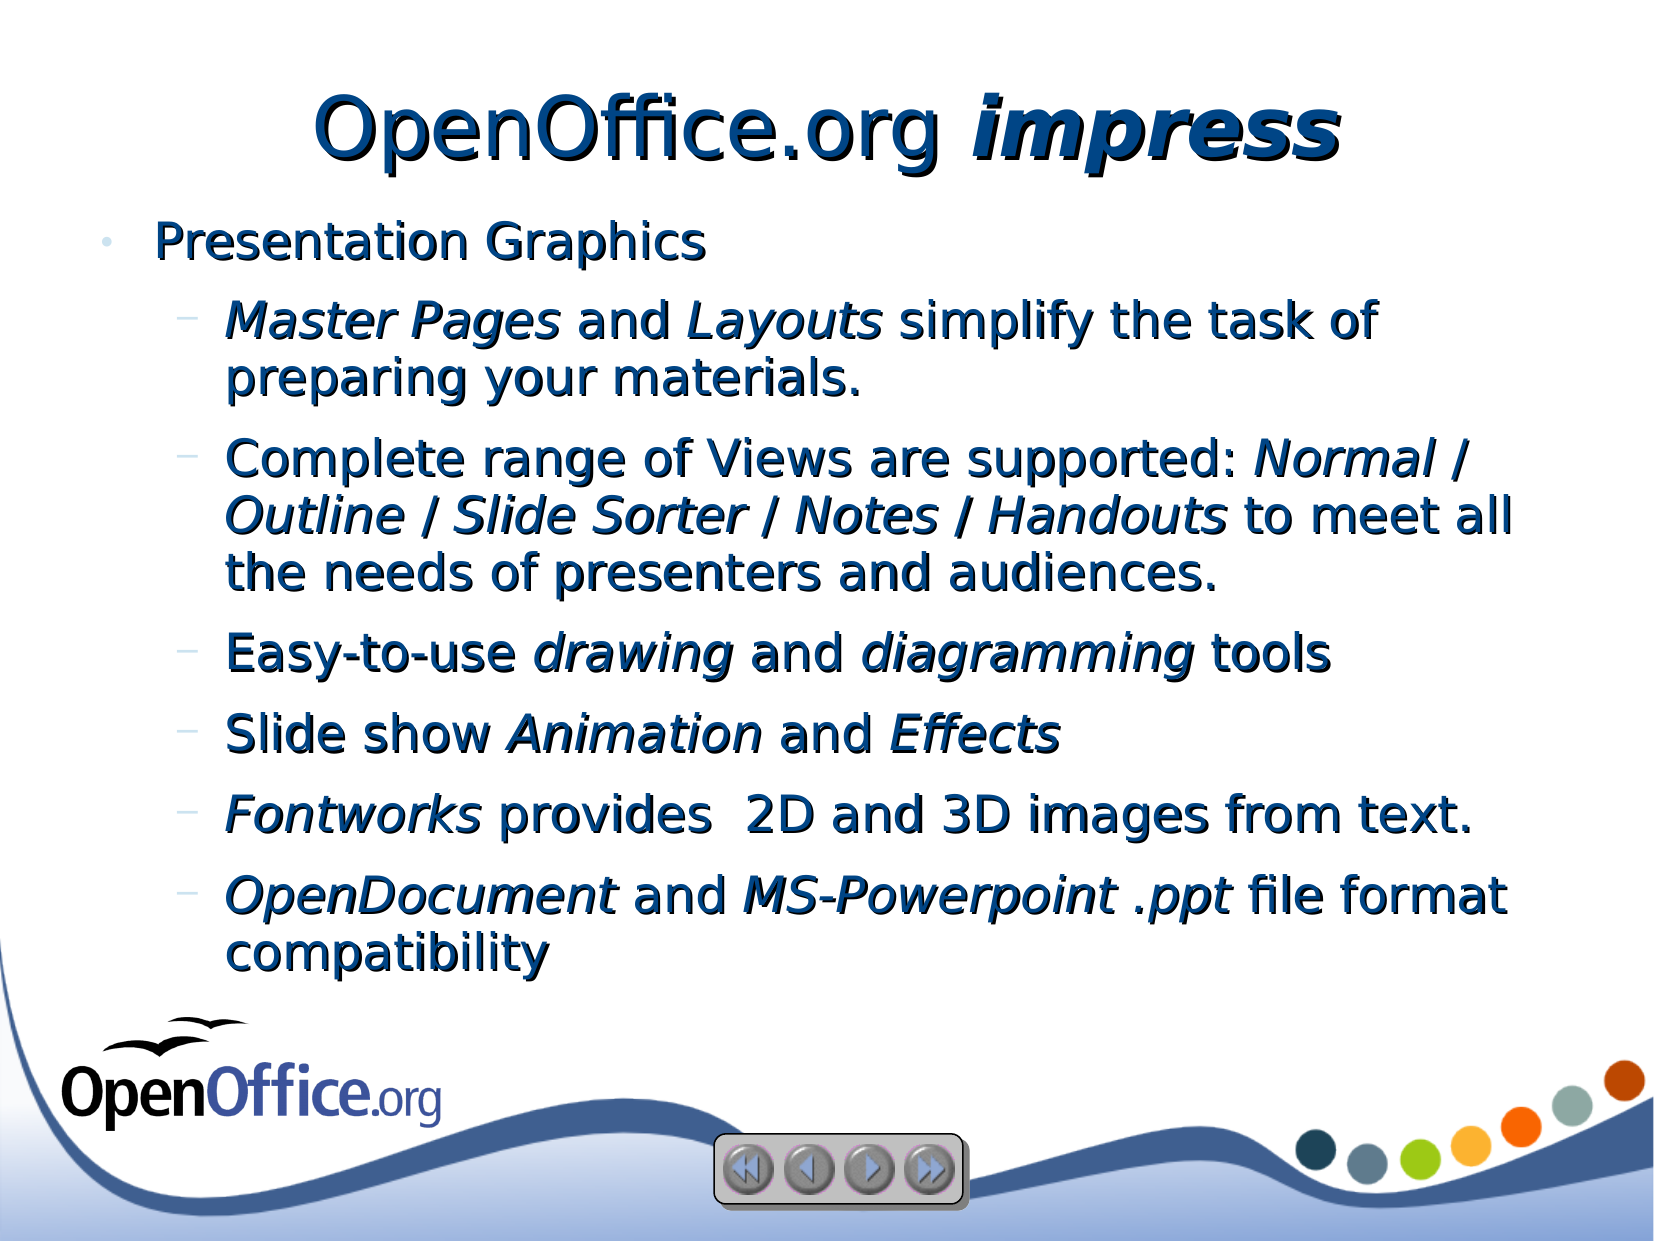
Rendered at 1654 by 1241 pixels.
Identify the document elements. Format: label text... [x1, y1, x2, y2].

picture [0, 938, 1654, 1241]
list Presentation Graphics Master Pages and Layouts simplify the task of preparing your materials. Complete range of Views are supported: Normal / Outline / Slide Sorter / Notes / Handouts to meet all the needs of presenters and audiences. Easy-to-use drawing and diagramming tools Slide show Animation and Effects Fontworks provides 2D and 3D images from text. OpenDocument and MS-Powerpoint .ppt file format compatibility [82, 212, 1571, 1034]
title OpenOffice.org impress [82, 49, 1571, 208]
text_box [714, 1133, 963, 1204]
